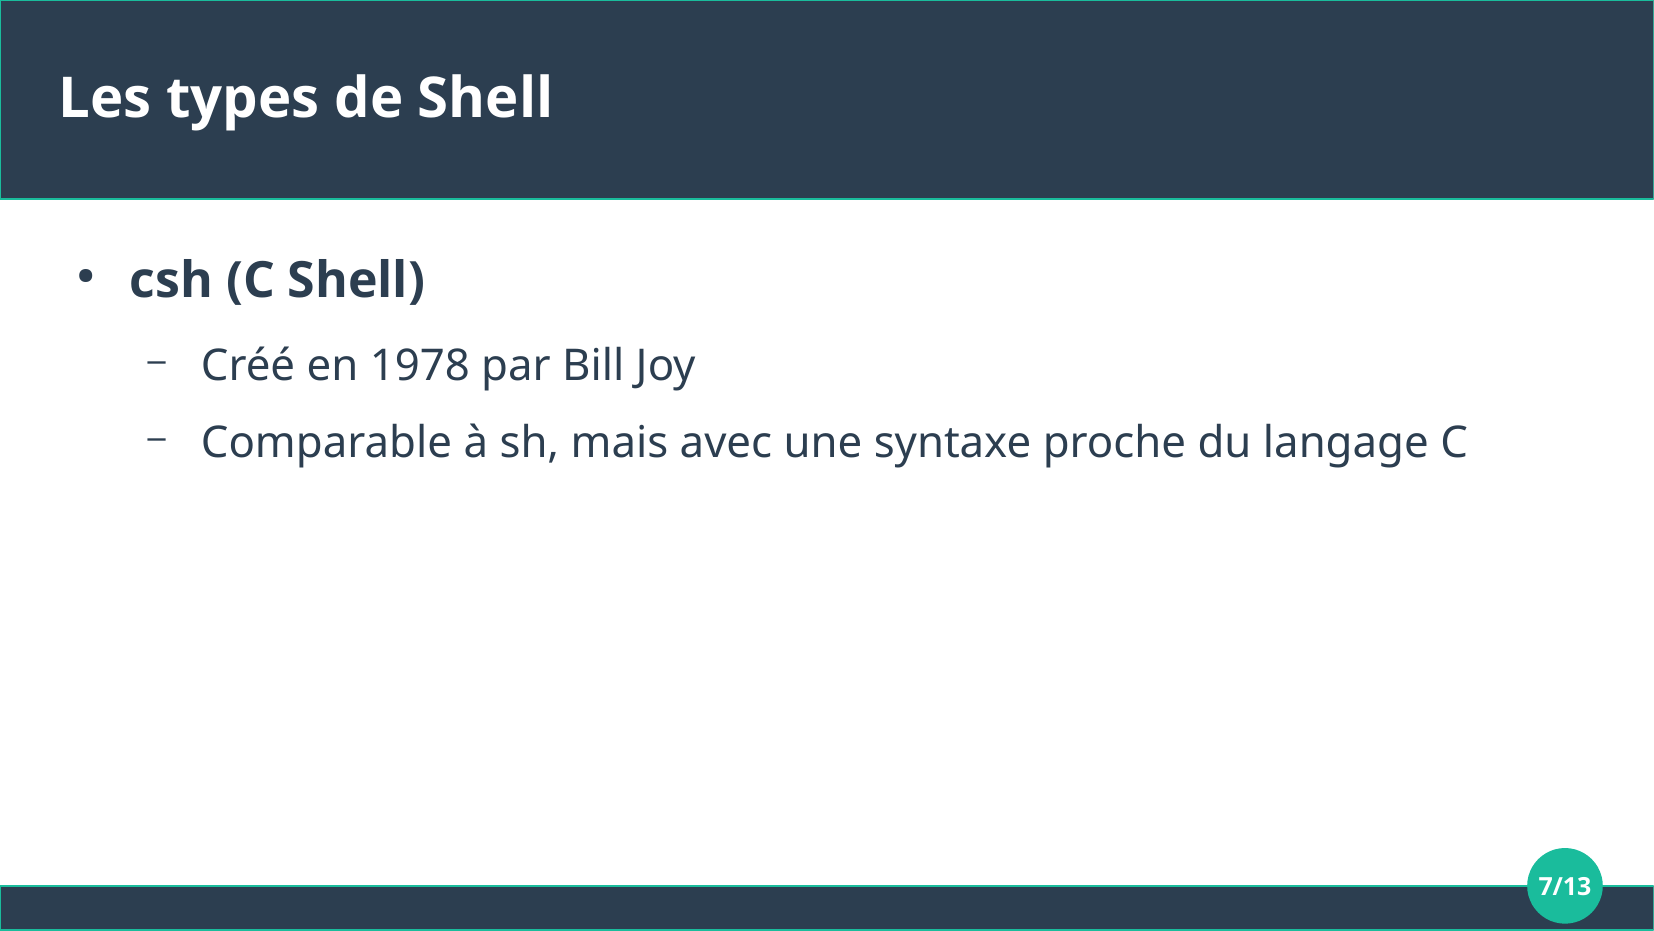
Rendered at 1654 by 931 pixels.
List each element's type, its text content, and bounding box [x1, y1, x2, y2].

list csh (C Shell) Créé en 1978 par Bill Joy Comparable à sh, mais avec une syntaxe proche du langage C [59, 243, 1595, 864]
title Les types de Shell [59, 37, 1595, 155]
